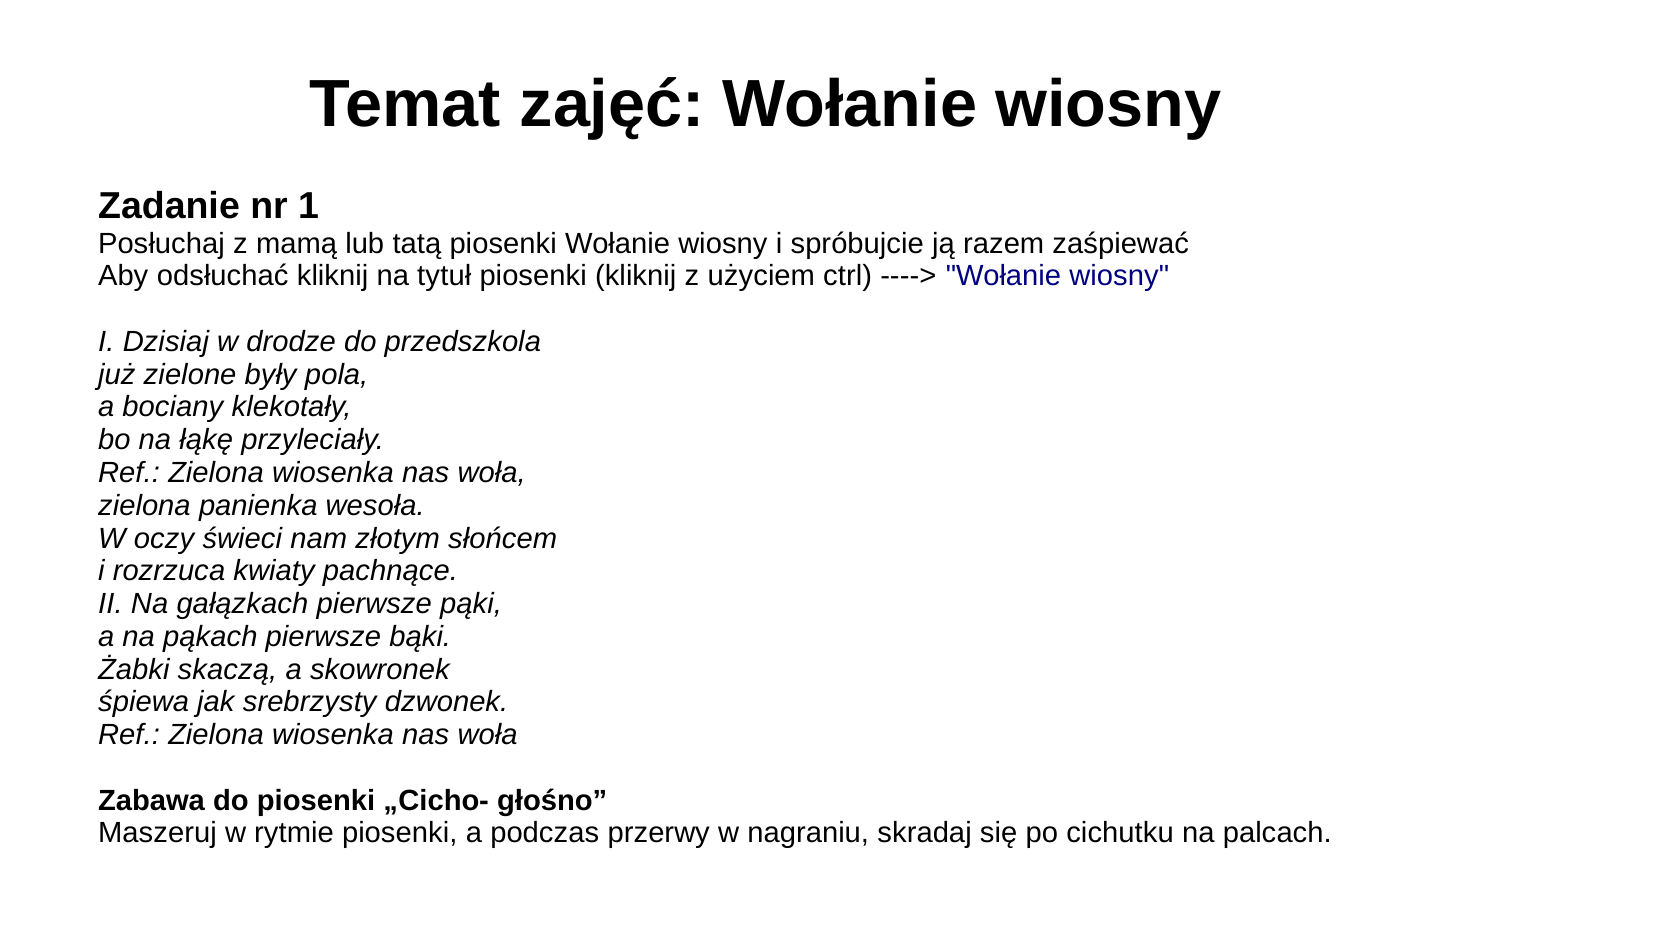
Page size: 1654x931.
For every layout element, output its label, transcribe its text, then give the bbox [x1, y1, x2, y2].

text_box Temat zajęć: Wołanie wiosny [295, 59, 1477, 149]
text_box Zadanie nr 1 Posłuchaj z mamą lub tatą piosenki Wołanie wiosny i spróbujcie ją razem zaśpiewać Aby odsłuchać kliknij na tytuł piosenki (kliknij z użyciem ctrl) ----> "Wołanie wiosny" I. Dzisiaj w drodze do przedszkola już zielone były pola, a bociany klekotały, bo na łąkę przyleciały. Ref.: Zielona wiosenka nas woła, zielona panienka wesoła. W oczy świeci nam złotym słońcem i rozrzuca kwiaty pachnące. II. Na gałązkach pierwsze pąki, a na pąkach pierwsze bąki. Żabki skaczą, a skowronek śpiewa jak srebrzysty dzwonek. Ref.: Zielona wiosenka nas woła Zabawa do piosenki „Cicho- głośno” Maszeruj w rytmie piosenki, a podczas przerwy w nagraniu, skradaj się po cichutku na palcach. [83, 177, 1536, 857]
